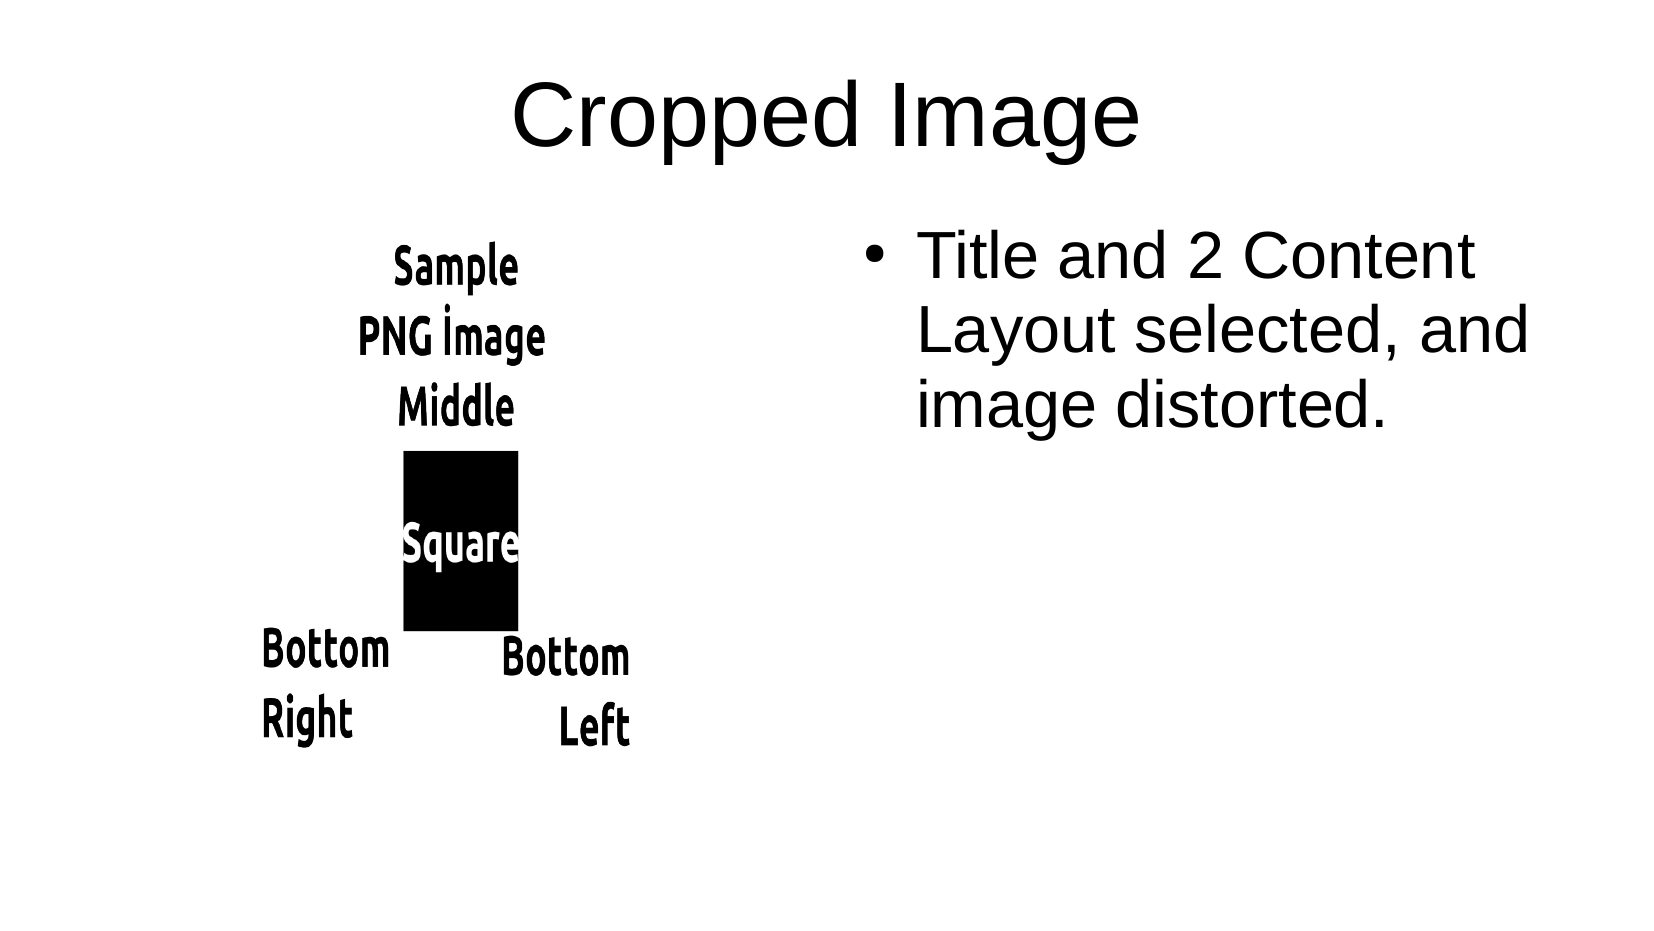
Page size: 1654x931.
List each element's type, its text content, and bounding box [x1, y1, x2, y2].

title Cropped Image [82, 37, 1571, 193]
list Title and 2 Content Layout selected, and image distorted. [845, 217, 1572, 758]
picture [255, 217, 637, 758]
